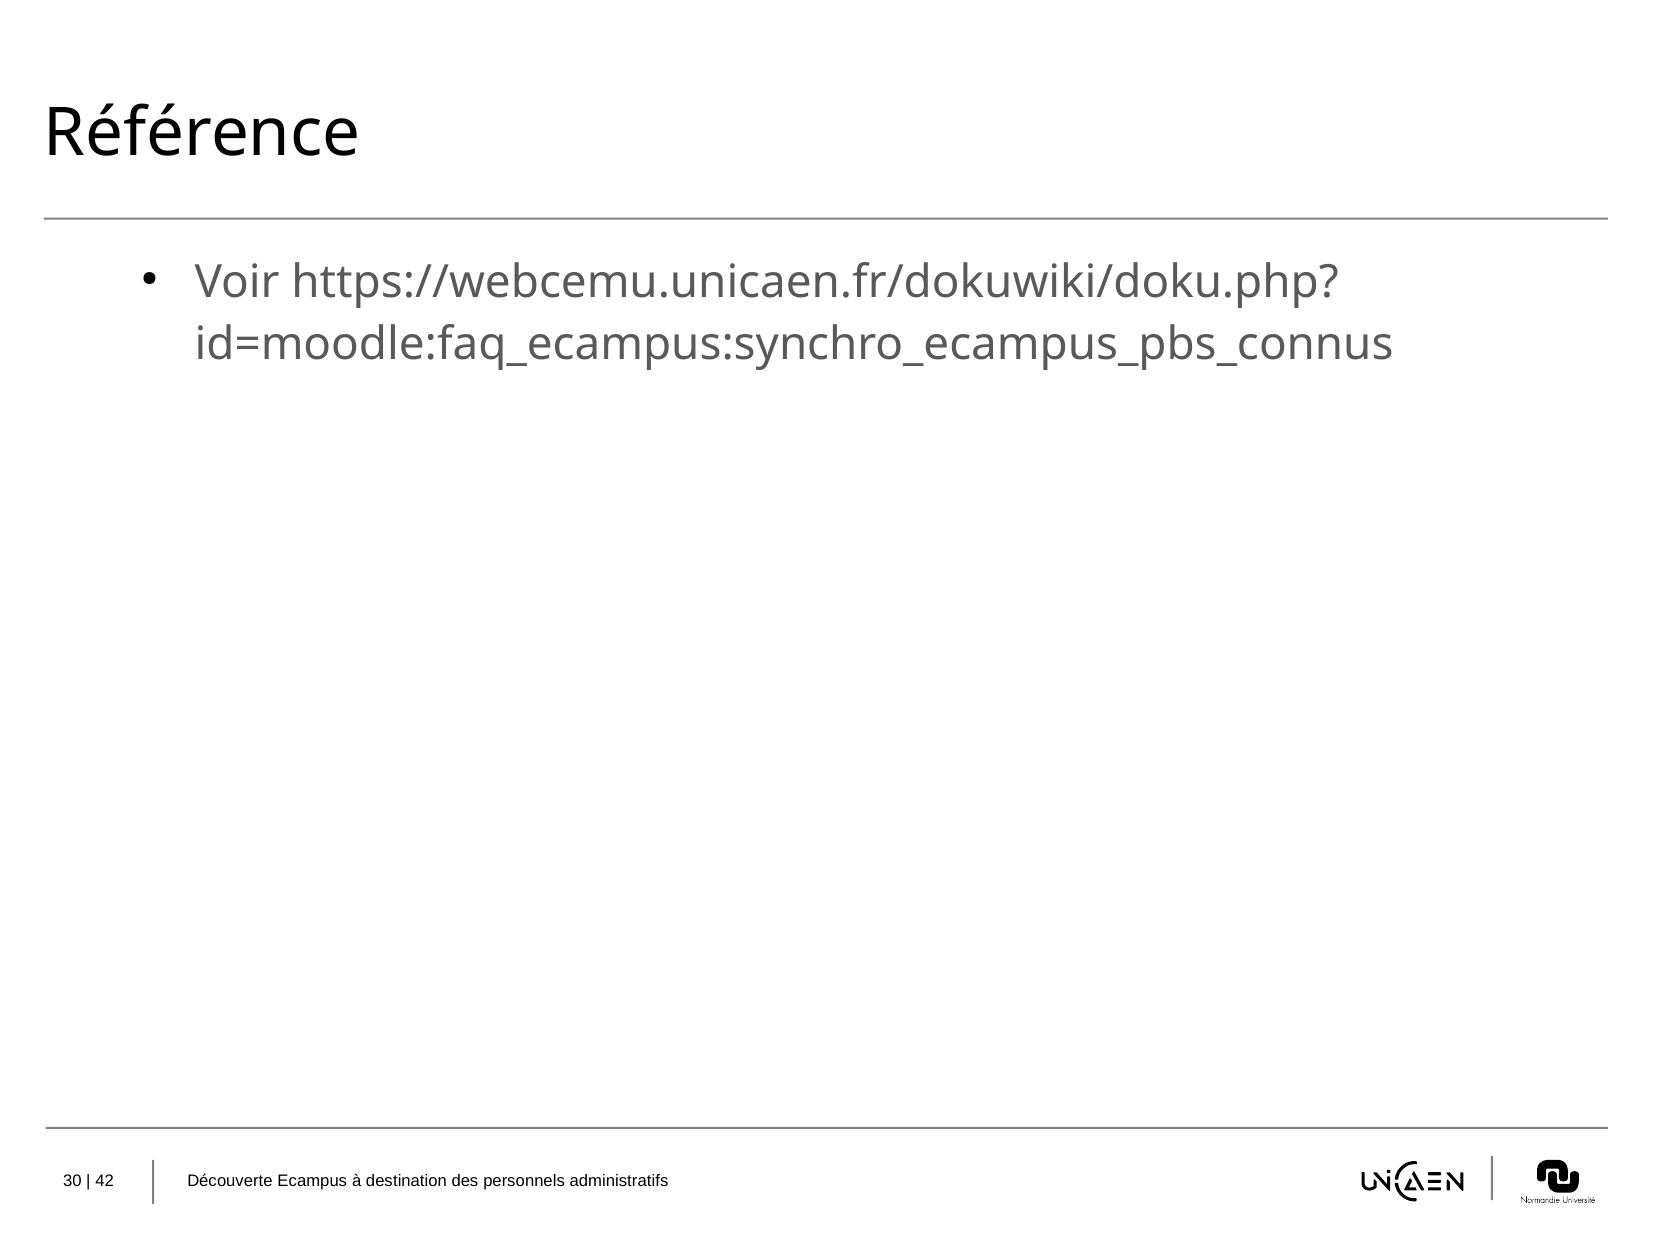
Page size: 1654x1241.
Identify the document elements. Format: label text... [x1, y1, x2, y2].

title Référence [43, 65, 1608, 193]
list Voir https://webcemu.unicaen.fr/dokuwiki/doku.php?id=moodle:faq_ecampus:synchro_ecampus_pbs_connus [123, 248, 1608, 1113]
